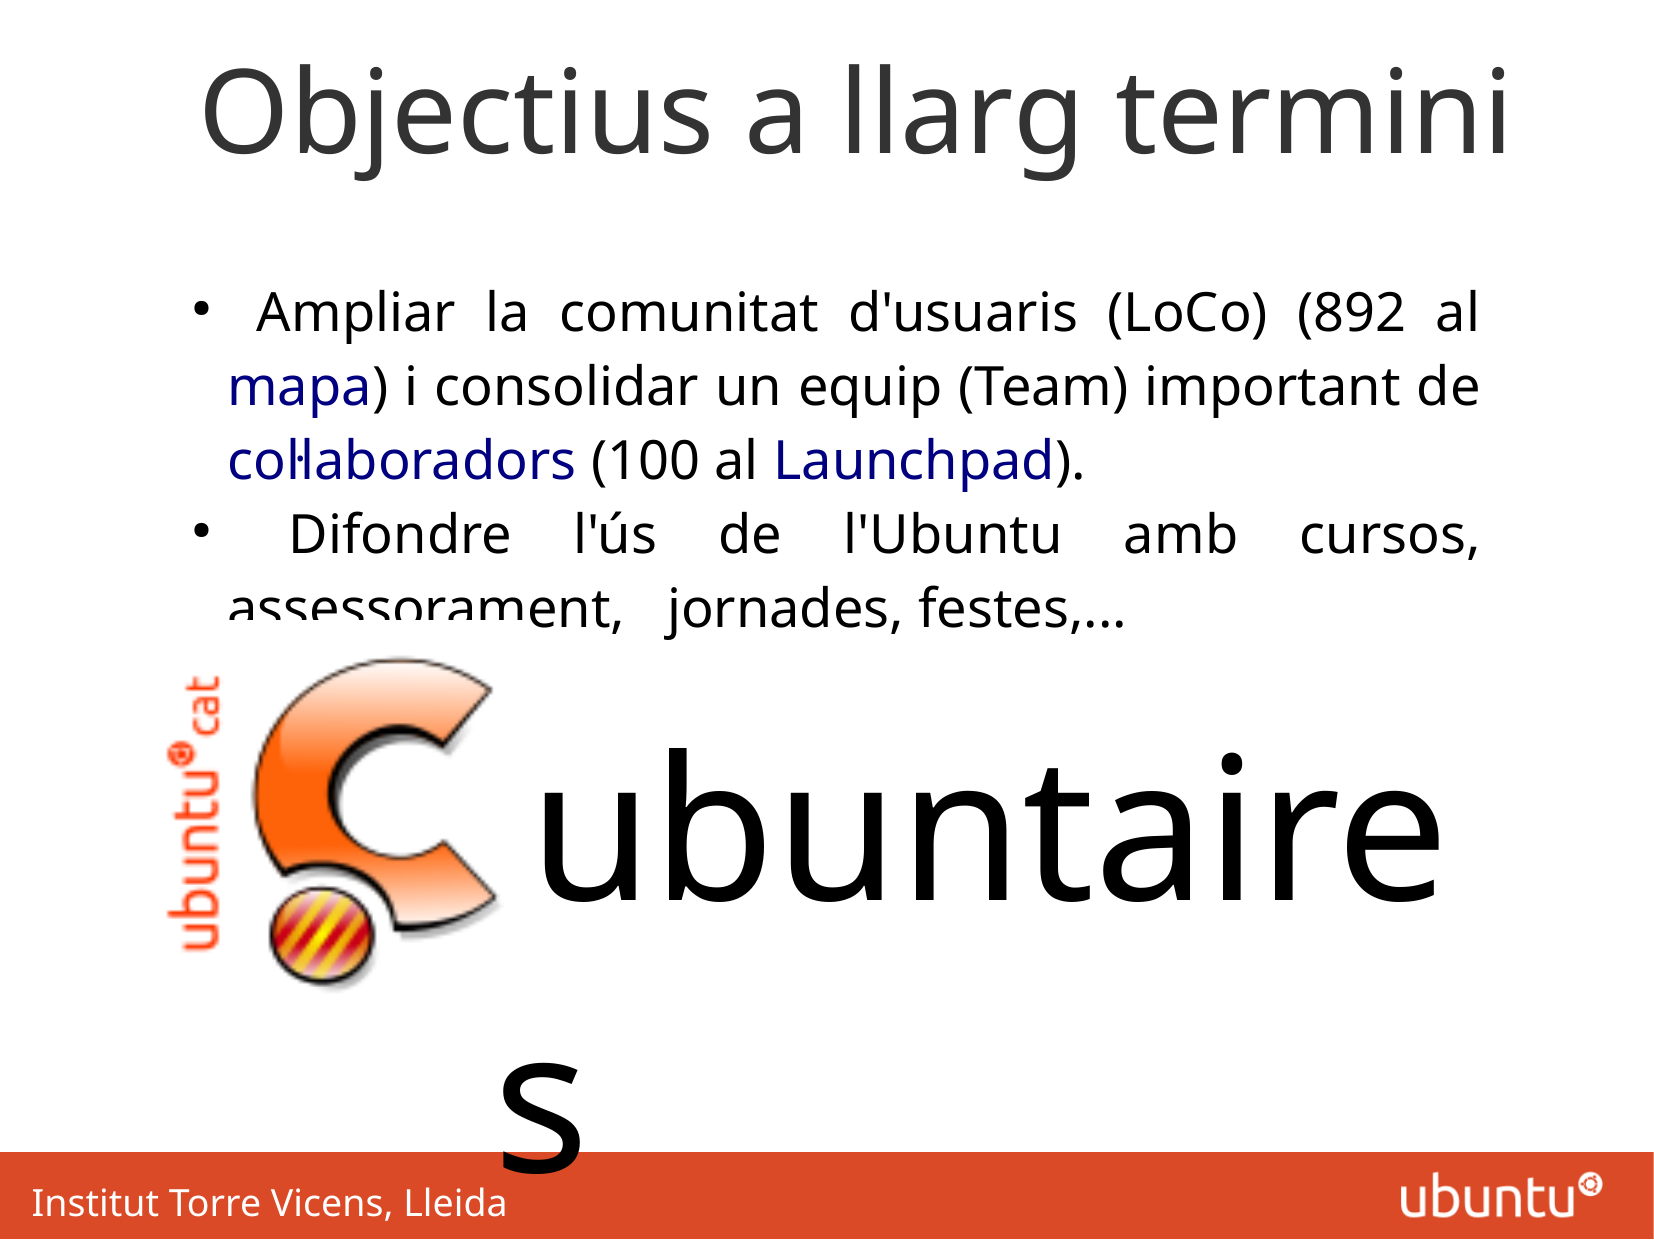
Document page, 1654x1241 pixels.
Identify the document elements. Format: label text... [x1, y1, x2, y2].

picture [0, 1152, 1654, 1239]
picture [506, 1152, 560, 1160]
text_box ubuntaires [526, 679, 1560, 931]
picture [147, 620, 526, 1004]
title Objectius a llarg termini [29, 29, 1536, 203]
text_box Institut Torre Vicens, Lleida 17/05/2014 [16, 1169, 745, 1227]
text_box Ampliar la comunitat d'usuaris (LoCo) (892 al mapa) i consolidar un equip (Team) important de coŀlaboradors (100 al Launchpad). Difondre l'ús de l'Ubuntu amb cursos, assessorament, jornades, festes,... [177, 265, 1536, 587]
